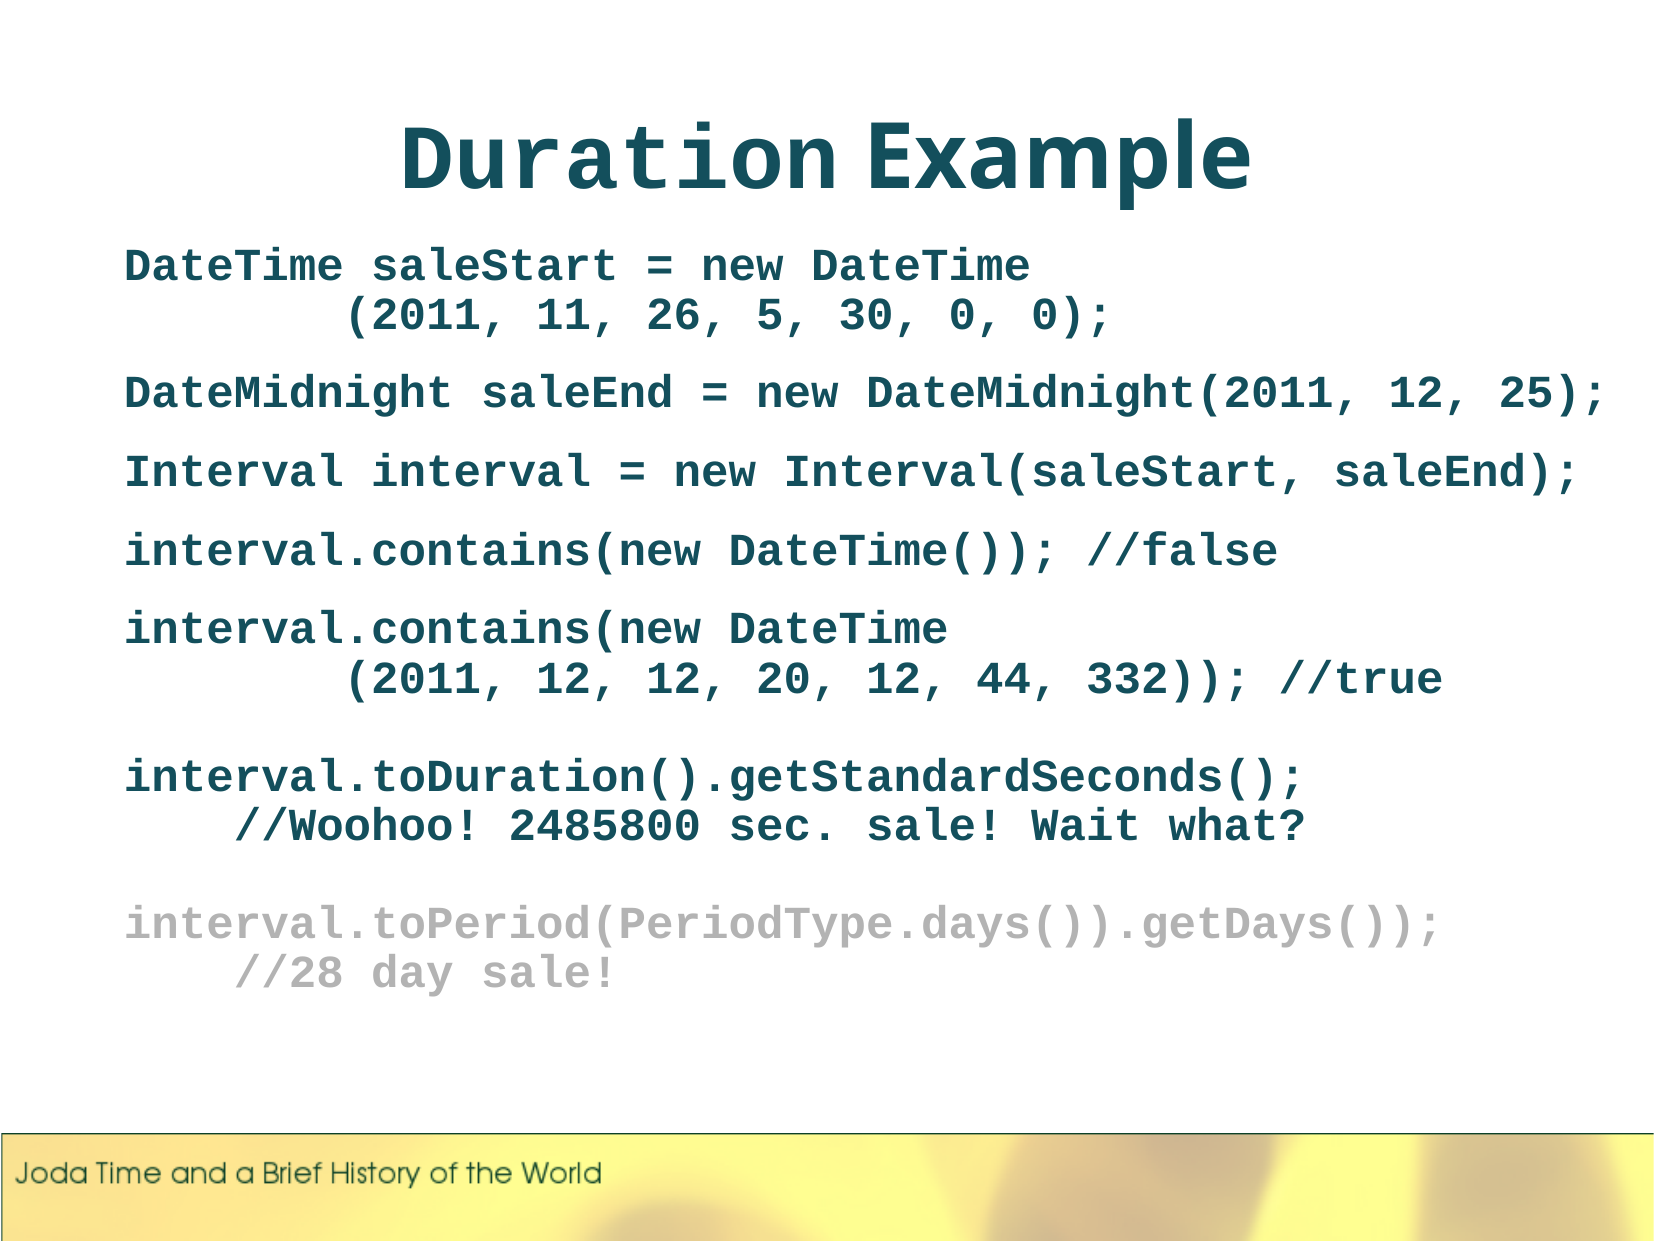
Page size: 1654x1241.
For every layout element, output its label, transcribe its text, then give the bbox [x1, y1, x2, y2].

text_box DateTime saleStart = new DateTime (2011, 11, 26, 5, 30, 0, 0); DateMidnight saleEnd = new DateMidnight(2011, 12, 25); Interval interval = new Interval(saleStart, saleEnd); interval.contains(new DateTime()); //false interval.contains(new DateTime (2011, 12, 12, 20, 12, 44, 332)); //true interval.toDuration().getStandardSeconds(); //Woohoo! 2485800 sec. sale! Wait what? interval.toPeriod(PeriodType.days()).getDays()); //28 day sale! [38, 234, 1624, 1010]
title Duration Example [82, 49, 1571, 234]
picture [1, 1133, 1654, 1241]
